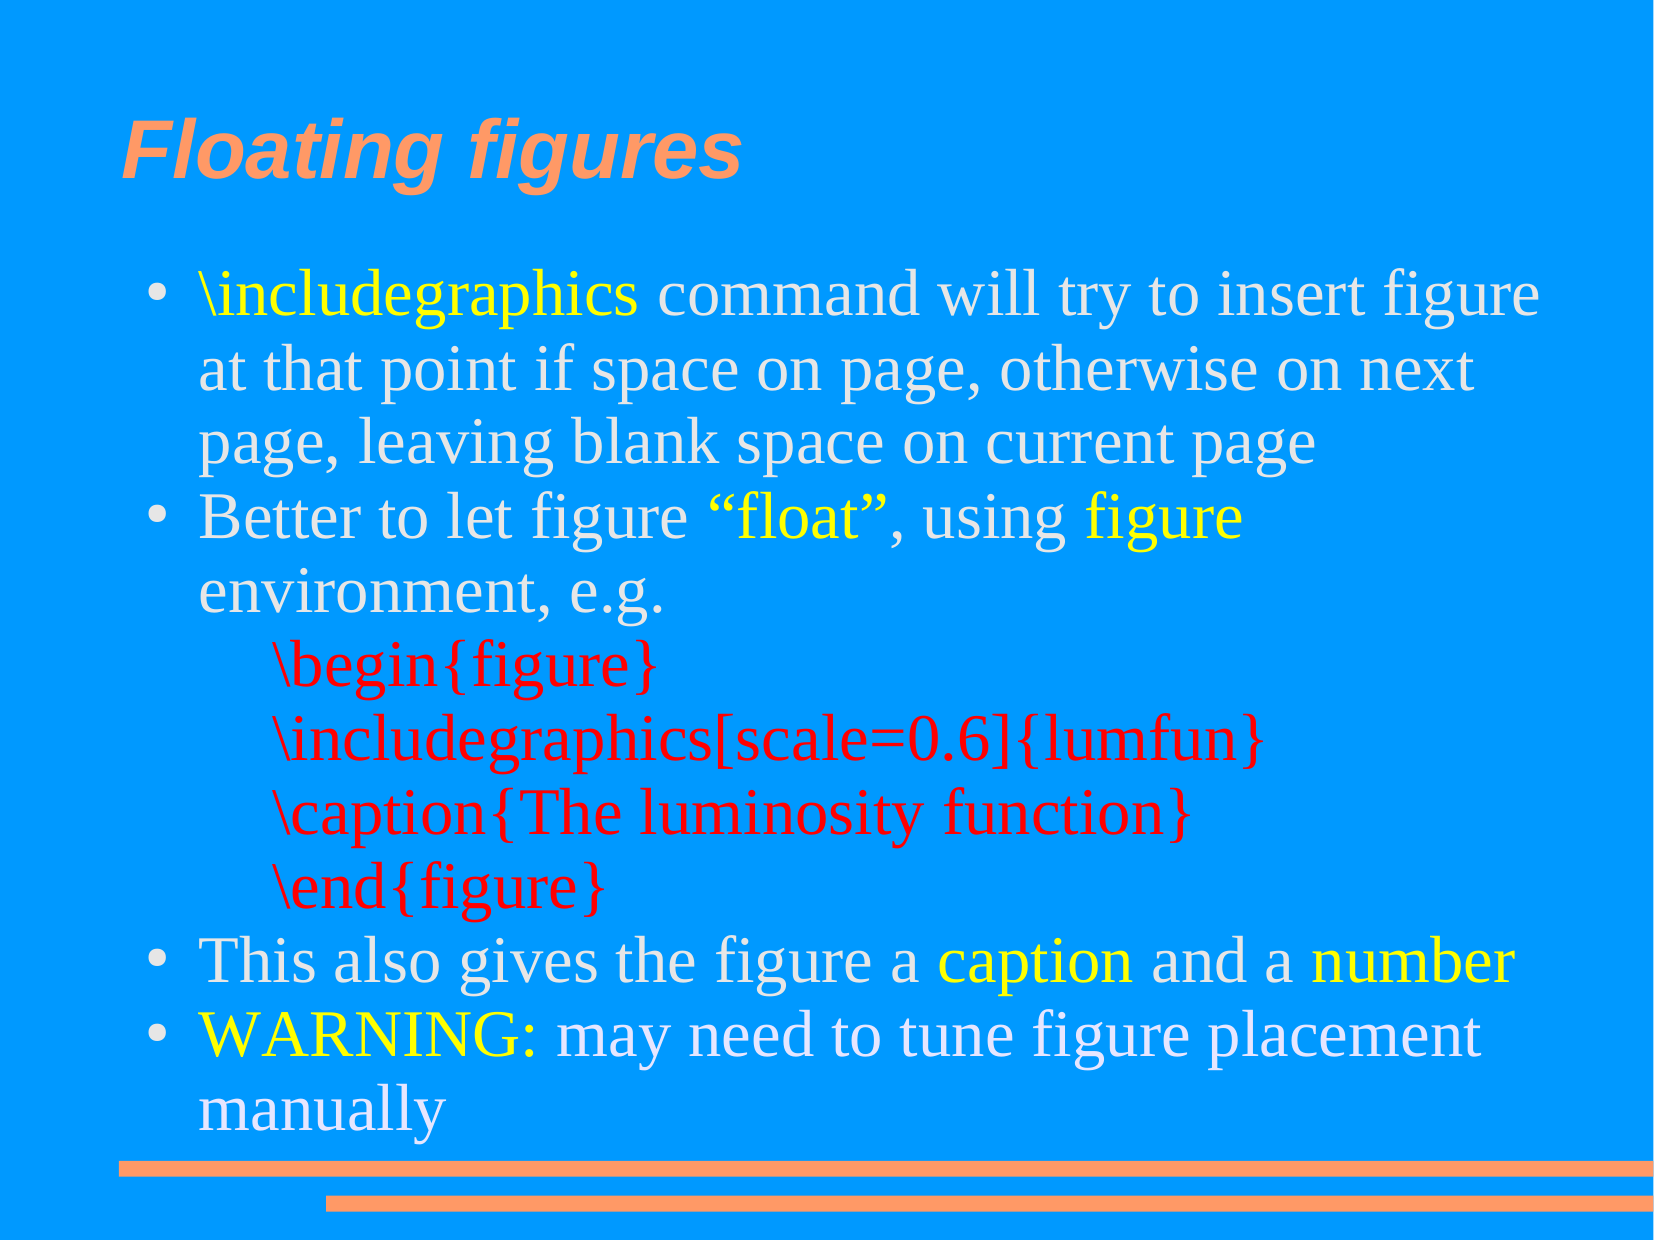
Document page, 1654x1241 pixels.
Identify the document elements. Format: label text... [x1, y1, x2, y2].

title Floating figures [121, 46, 1534, 254]
list \includegraphics command will try to insert figure at that point if space on page, otherwise on next page, leaving blank space on current page Better to let figure “float”, using figure environment, e.g. \begin{figure} \includegraphics[scale=0.6]{lumfun} \caption{The luminosity function} \end{figure} This also gives the figure a caption and a number WARNING: may need to tune figure placement manually [127, 256, 1567, 1146]
